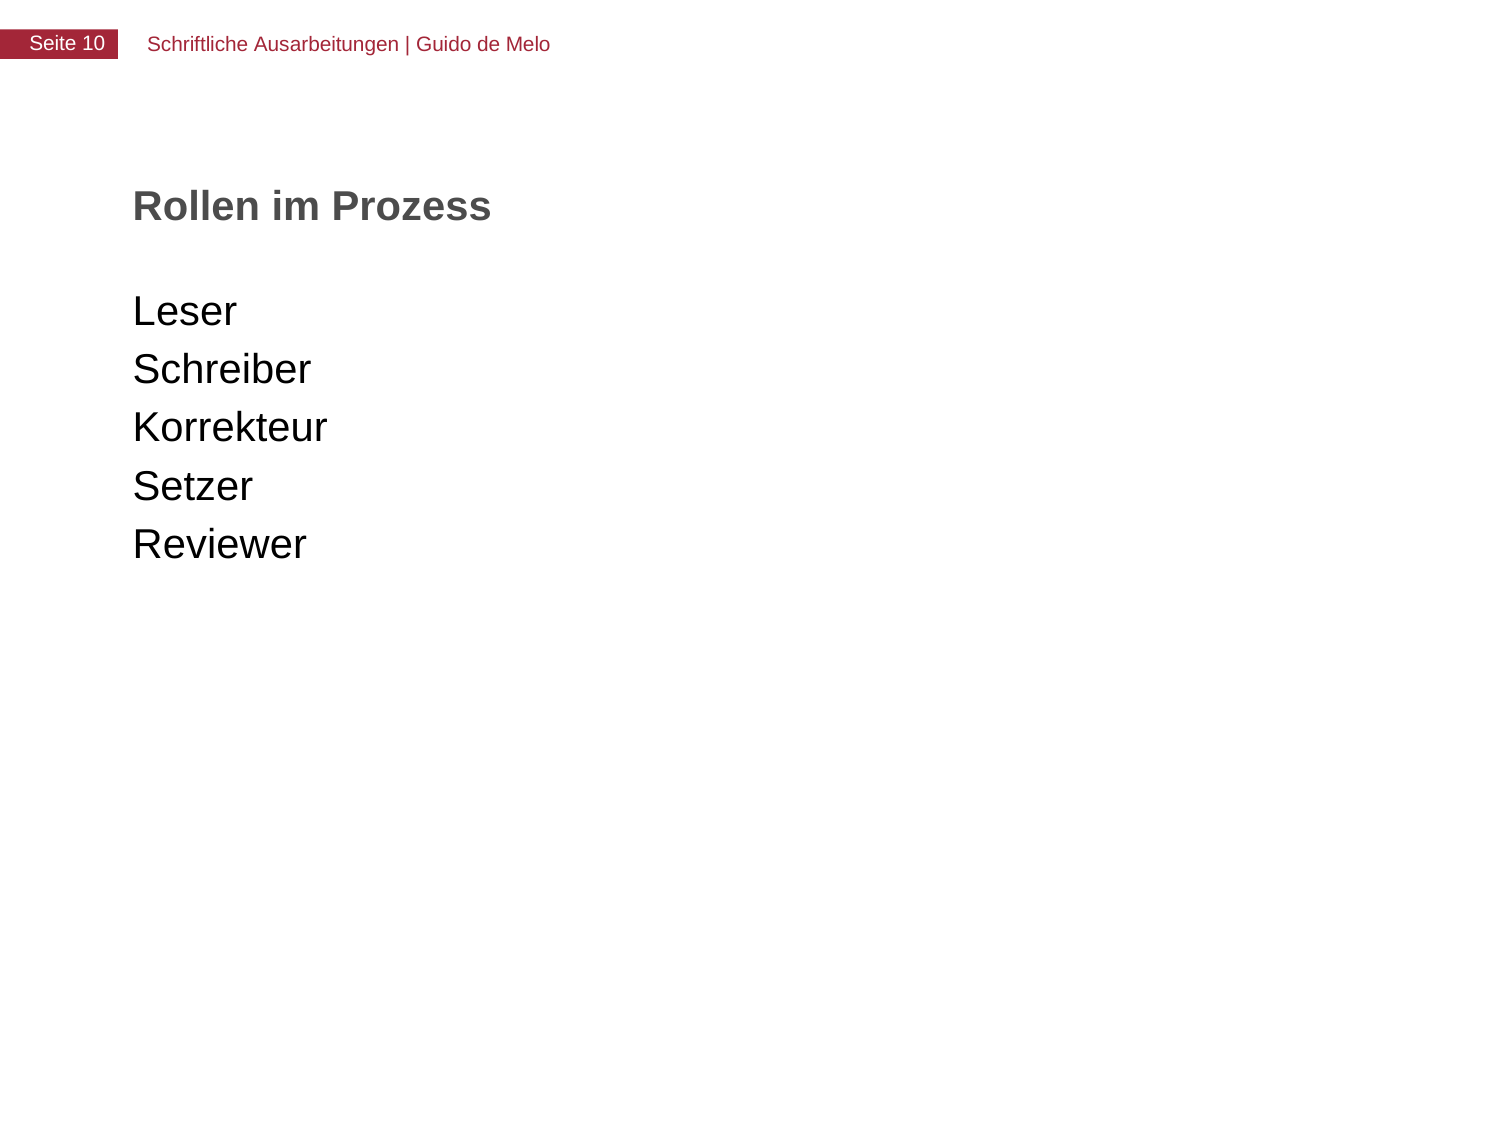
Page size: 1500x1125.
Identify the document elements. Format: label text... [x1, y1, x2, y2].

title Rollen im Prozess [132, 149, 1413, 258]
list Leser Schreiber Korrekteur Setzer Reviewer [132, 287, 1371, 888]
